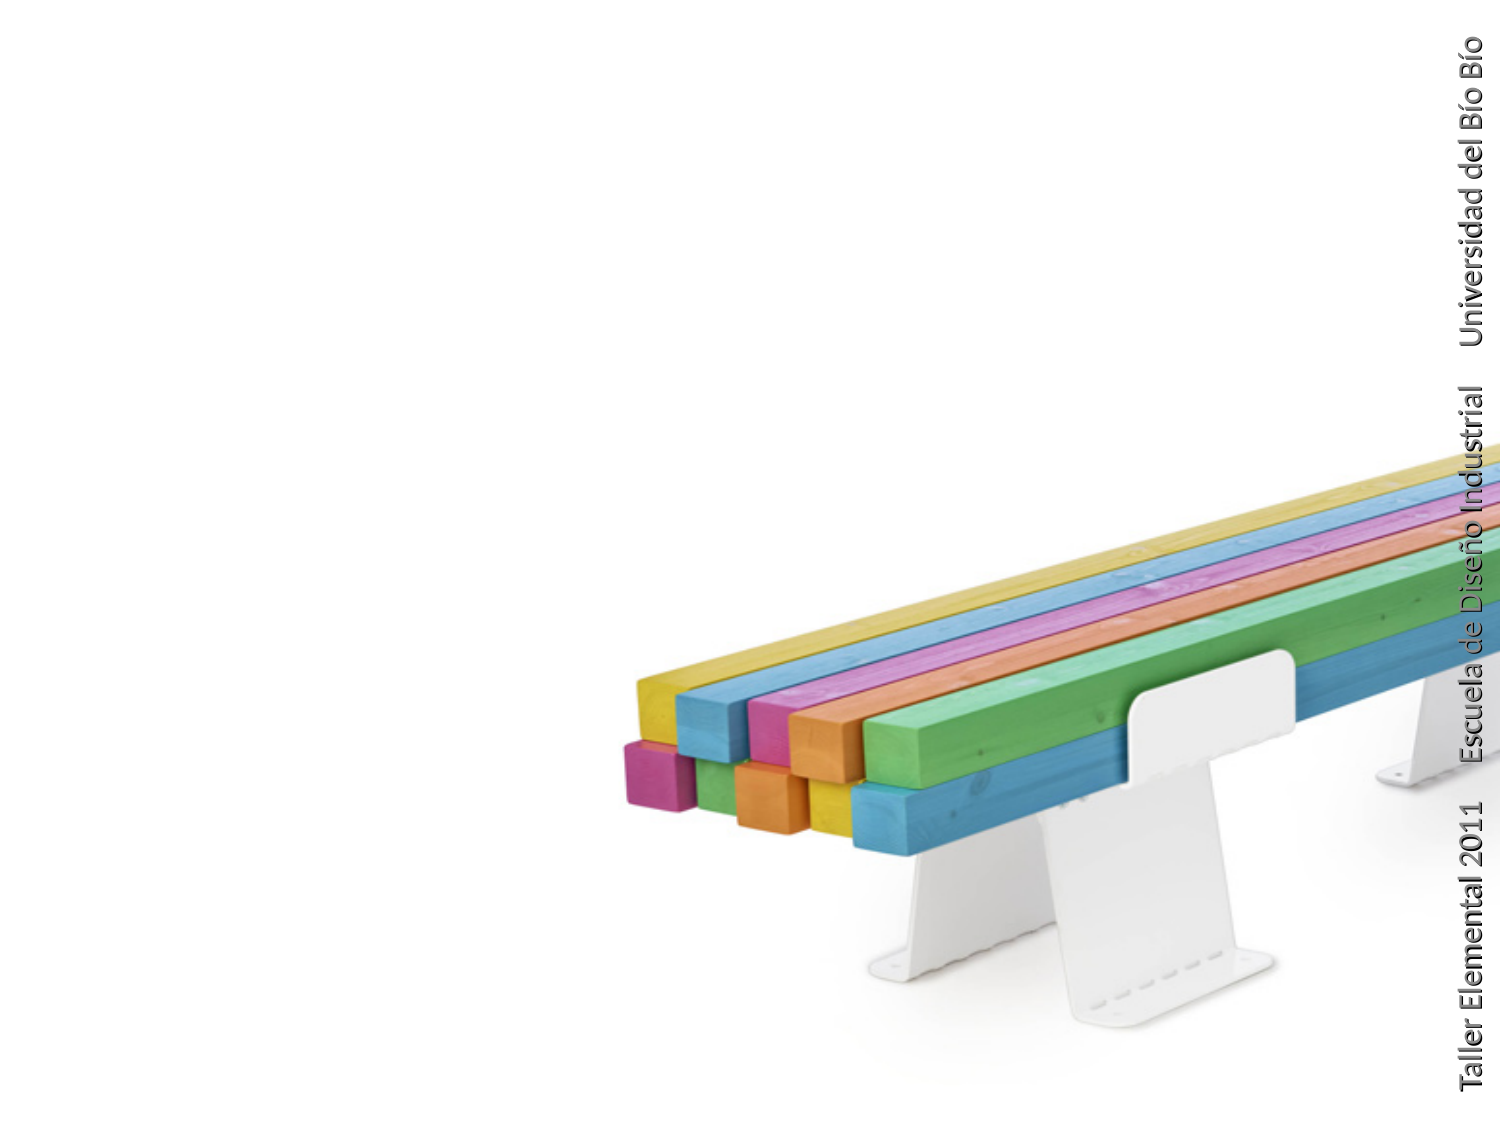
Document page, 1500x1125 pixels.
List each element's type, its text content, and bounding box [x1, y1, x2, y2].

picture [596, 400, 1500, 1125]
text_box Taller Elemental 2011 Escuela de Diseño Industrial Universidad del Bío Bío [1435, 0, 1500, 1106]
